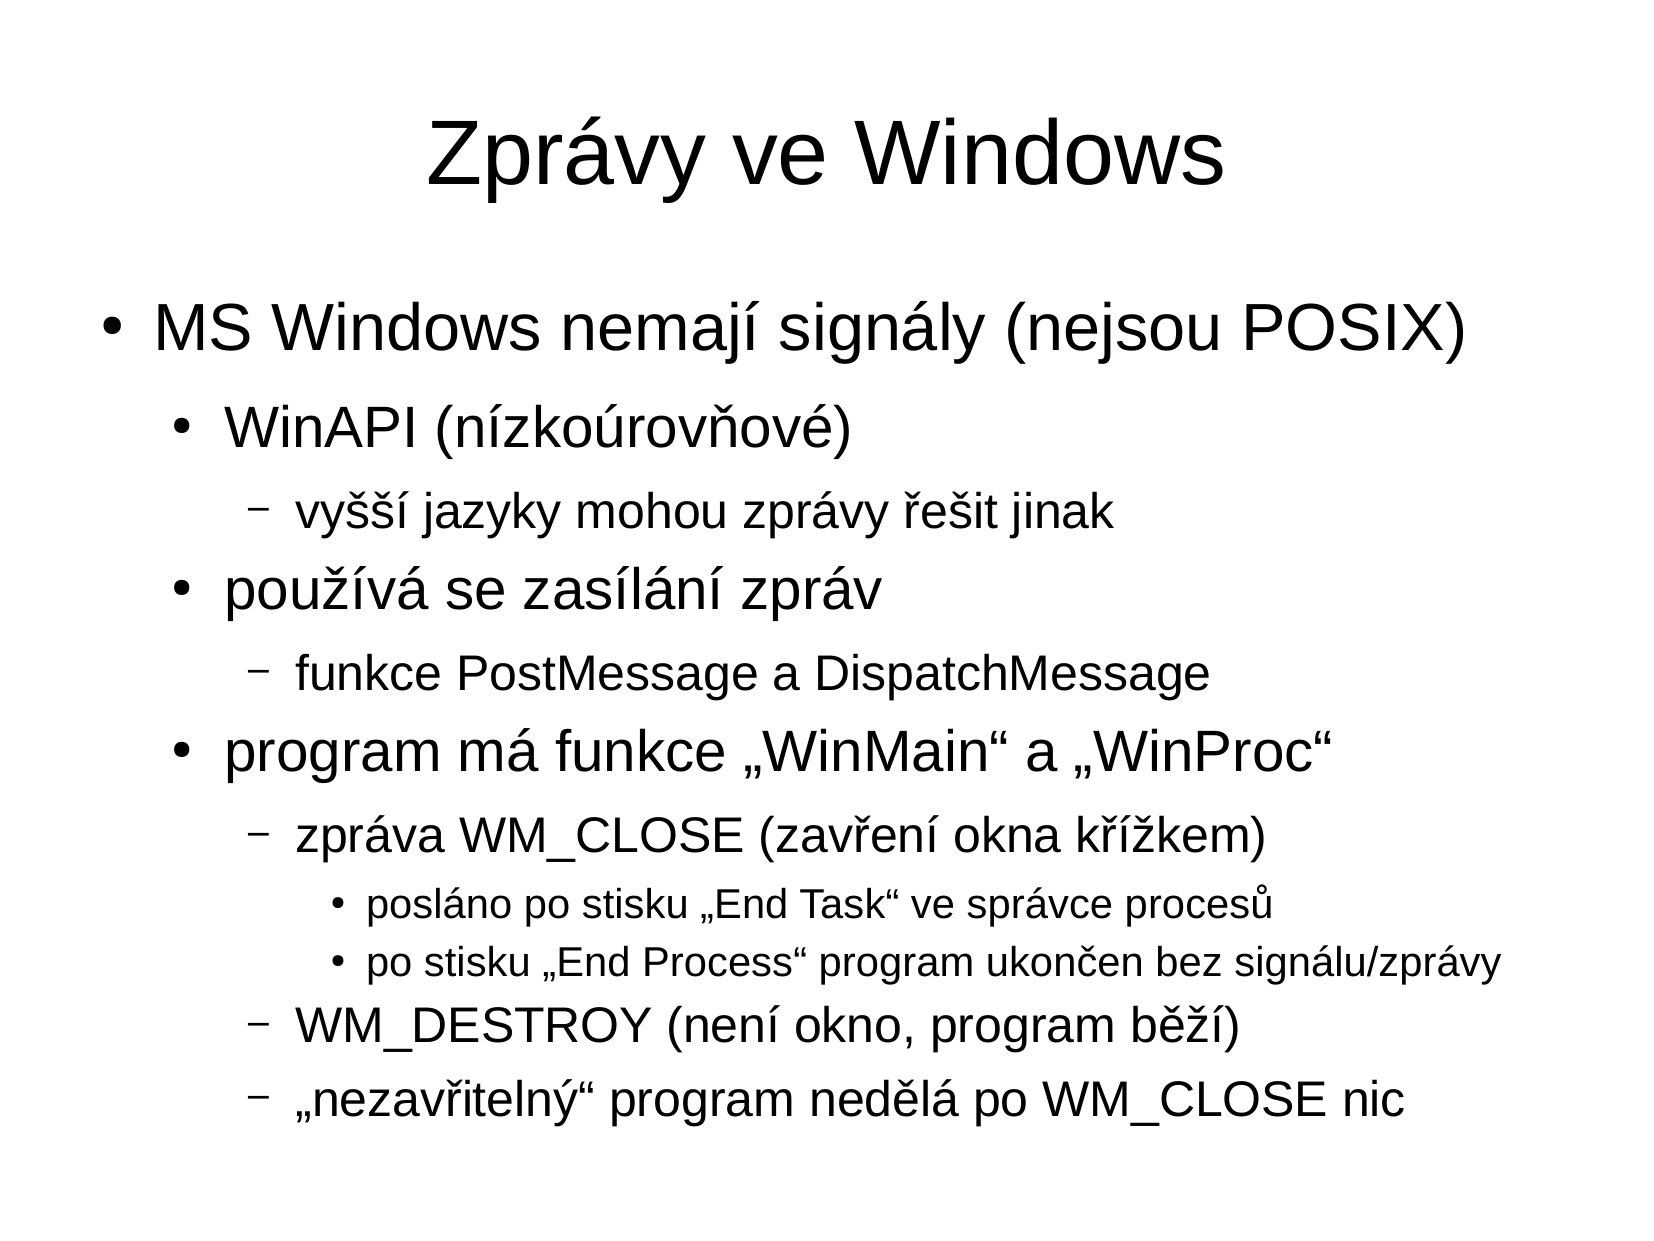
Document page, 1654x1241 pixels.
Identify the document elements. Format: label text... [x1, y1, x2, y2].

title Zprávy ve Windows [82, 49, 1571, 257]
list MS Windows nemají signály (nejsou POSIX) WinAPI (nízkoúrovňové) vyšší jazyky mohou zprávy řešit jinak používá se zasílání zpráv funkce PostMessage a DispatchMessage program má funkce „WinMain“ a „WinProc“ zpráva WM_CLOSE (zavření okna křížkem) posláno po stisku „End Task“ ve správce procesů po stisku „End Process“ program ukončen bez signálu/zprávy WM_DESTROY (není okno, program běží) „nezavřitelný“ program nedělá po WM_CLOSE nic [82, 290, 1571, 1127]
